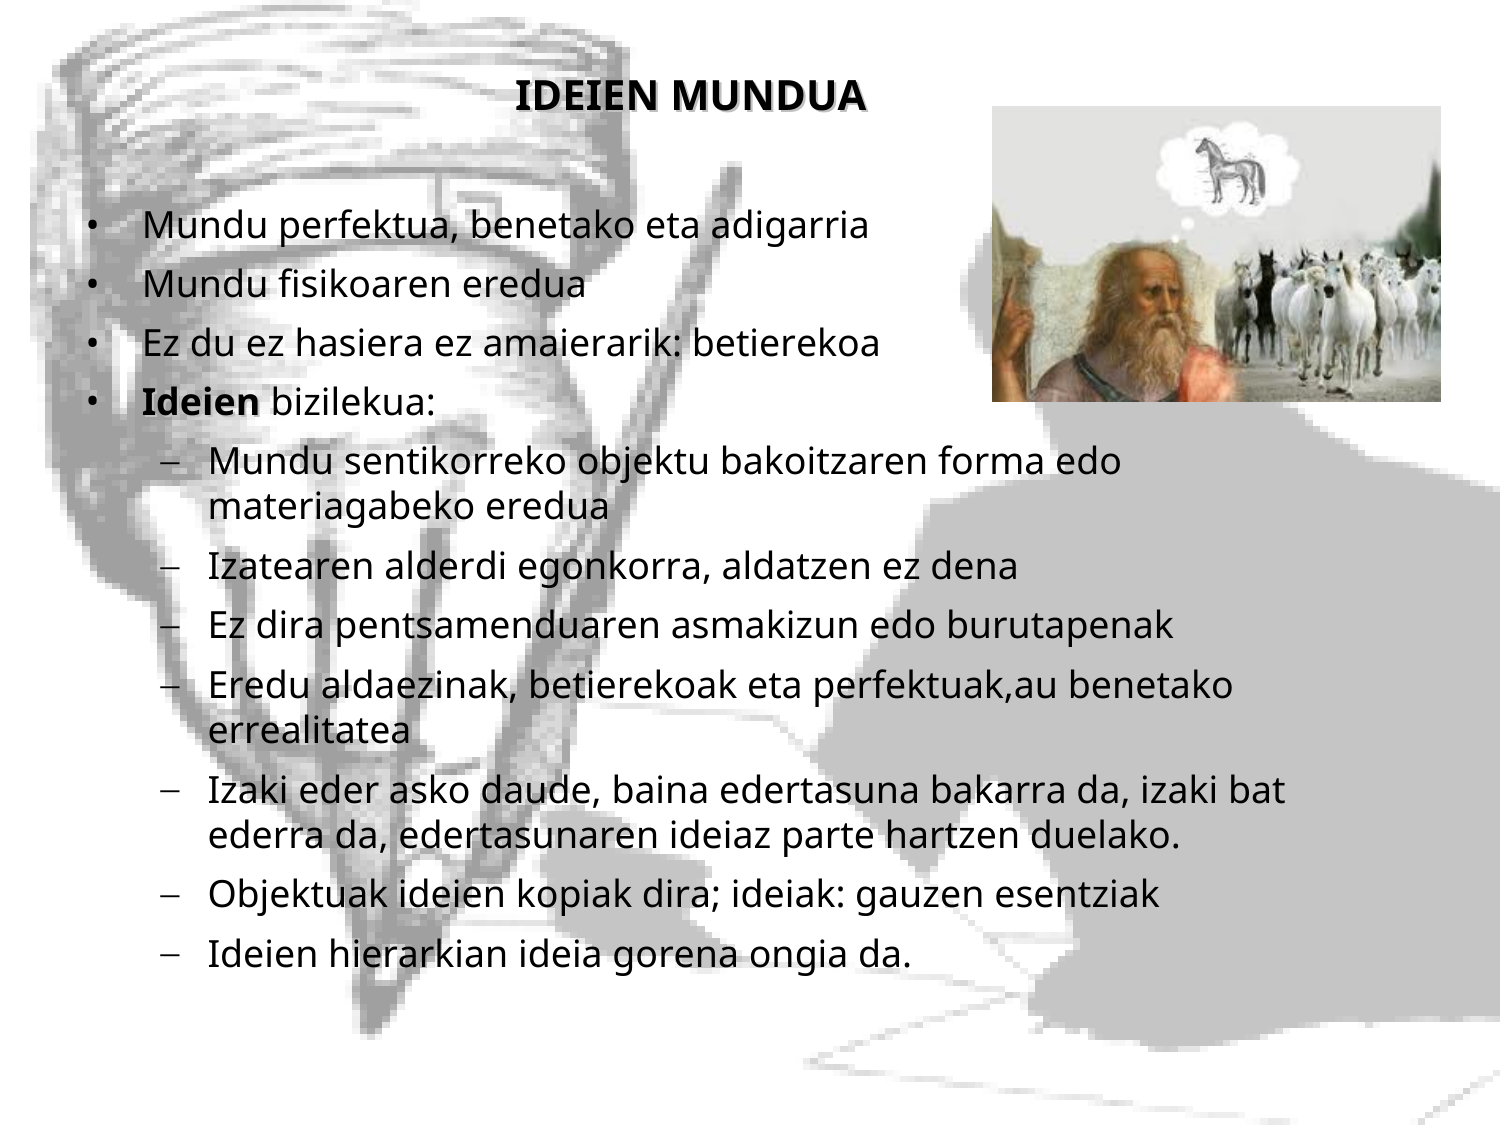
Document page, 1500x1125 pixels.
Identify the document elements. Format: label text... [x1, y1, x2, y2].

list Mundu perfektua, benetako eta adigarria Mundu fisikoaren eredua Ez du ez hasiera ez amaierarik: betierekoa Ideien bizilekua: Mundu sentikorreko objektu bakoitzaren forma edo materiagabeko eredua Izatearen alderdi egonkorra, aldatzen ez dena Ez dira pentsamenduaren asmakizun edo burutapenak Eredu aldaezinak, betierekoak eta perfektuak,au benetako errealitatea Izaki eder asko daude, baina edertasuna bakarra da, izaki bat ederra da, edertasunaren ideiaz parte hartzen duelako. Objektuak ideien kopiak dira; ideiak: gauzen esentziak Ideien hierarkian ideia gorena ongia da. [70, 189, 1382, 1040]
title IDEIEN MUNDUA [259, 25, 1123, 189]
picture [0, 0, 1500, 1125]
